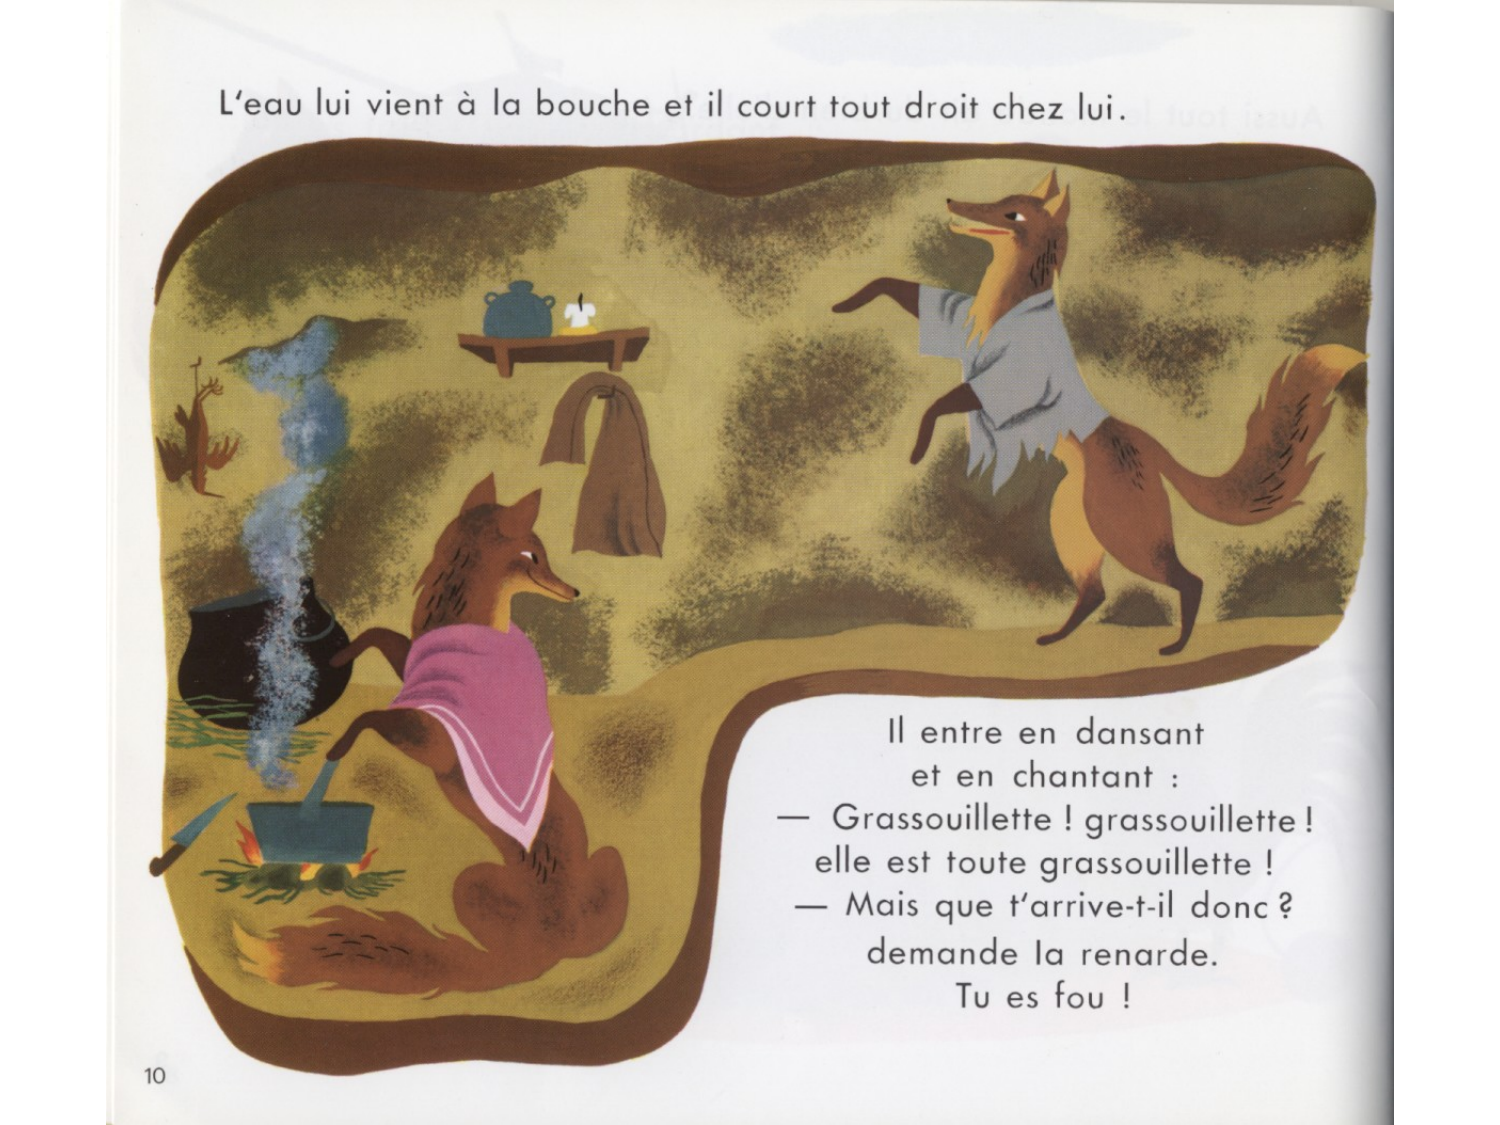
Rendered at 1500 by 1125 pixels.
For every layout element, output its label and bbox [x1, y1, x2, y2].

picture [106, 0, 1394, 1125]
